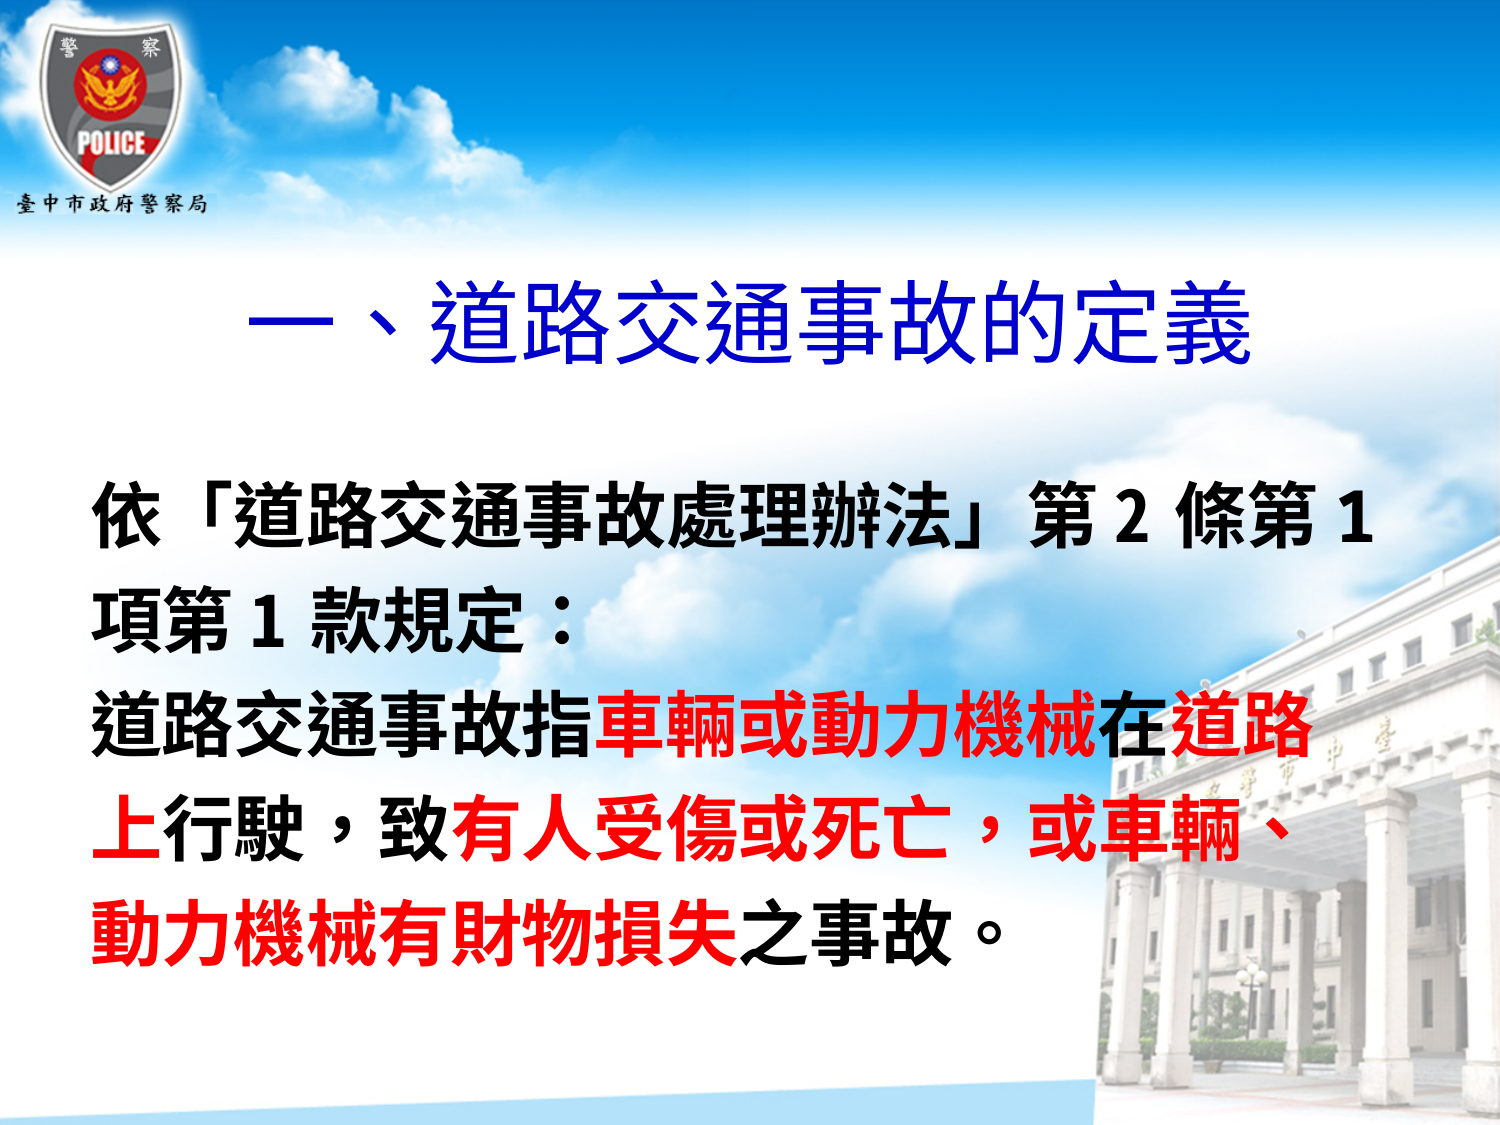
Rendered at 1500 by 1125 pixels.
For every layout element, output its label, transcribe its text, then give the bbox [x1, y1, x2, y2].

list 依「道路交通事故處理辦法」第2條第1 項第1款規定： 道路交通事故指車輛或動力機械在道路 上行駛，致有人受傷或死亡，或車輛、 動力機械有財物損失之事故。 [75, 463, 1426, 1054]
title 一、道路交通事故的定義 [75, 246, 1426, 396]
picture [0, 0, 1500, 1125]
